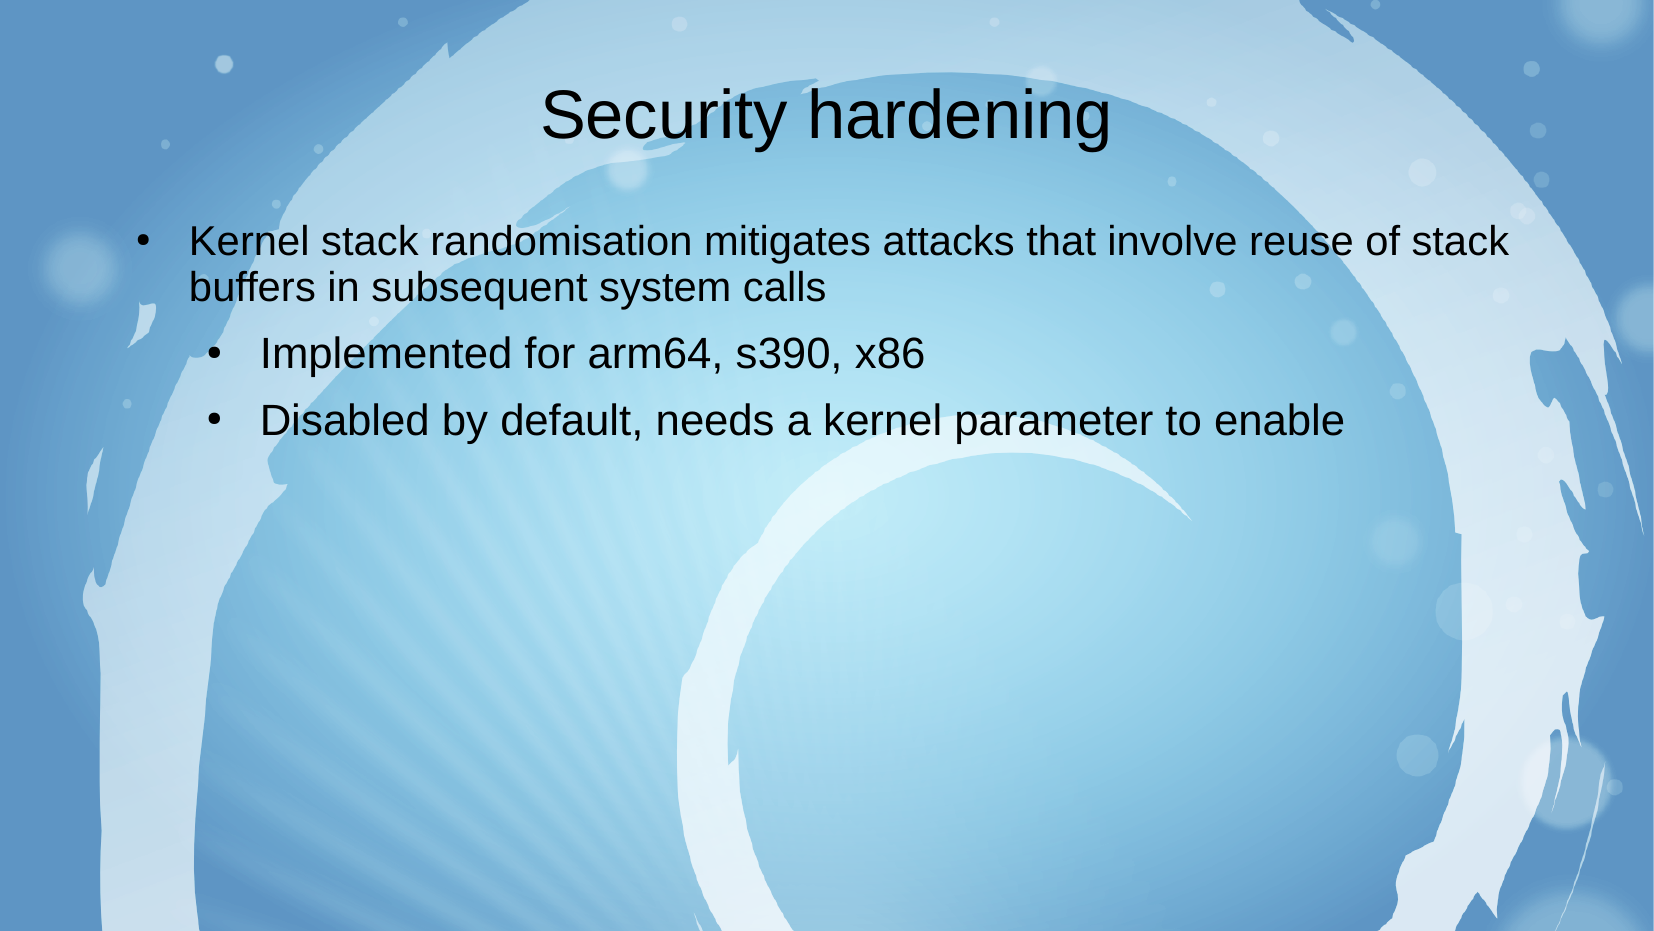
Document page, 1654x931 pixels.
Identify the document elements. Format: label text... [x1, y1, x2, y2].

picture [0, 0, 1654, 931]
title Security hardening [118, 37, 1536, 193]
list Kernel stack randomisation mitigates attacks that involve reuse of stack buffers in subsequent system calls Implemented for arm64, s390, x86 Disabled by default, needs a kernel parameter to enable [118, 217, 1536, 832]
